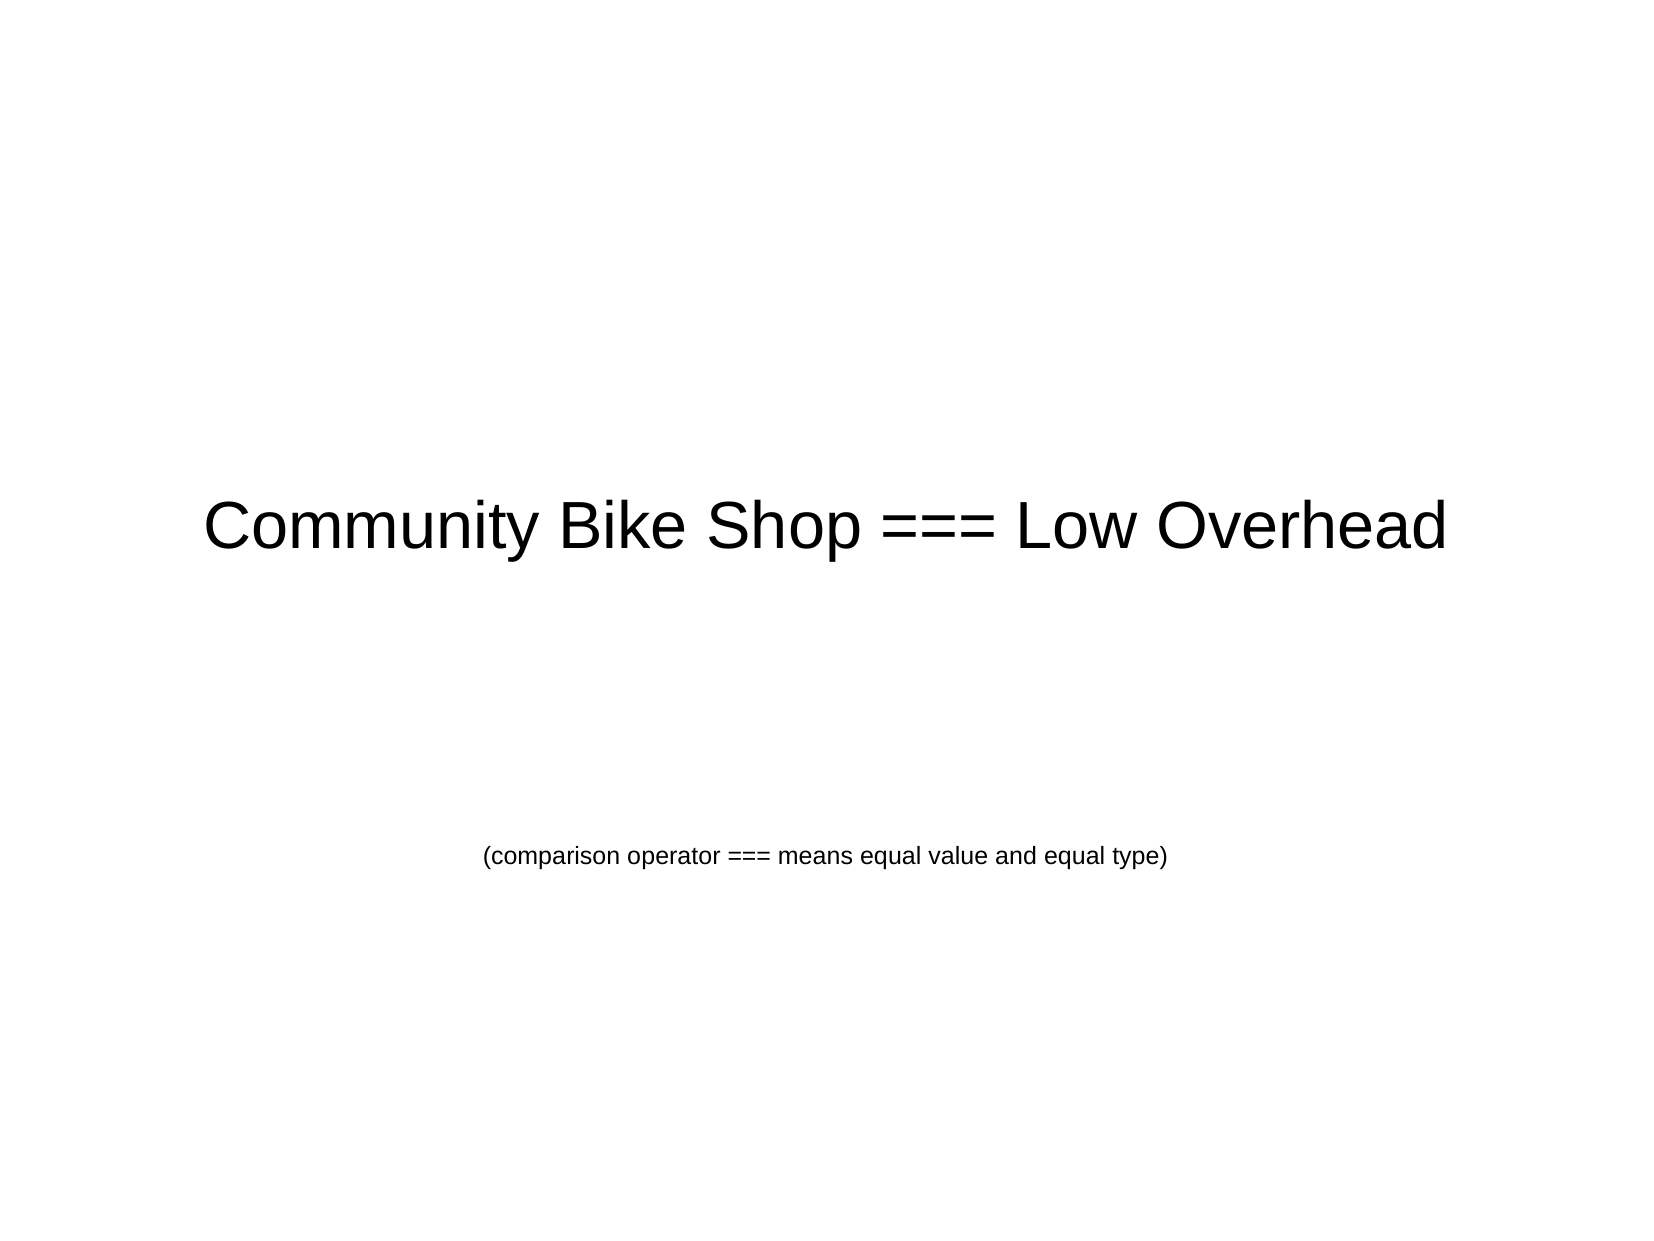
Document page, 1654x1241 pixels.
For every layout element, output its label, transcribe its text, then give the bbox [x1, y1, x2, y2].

subtitle Community Bike Shop === Low Overhead (comparison operator === means equal value and equal type) [82, 49, 1571, 1010]
